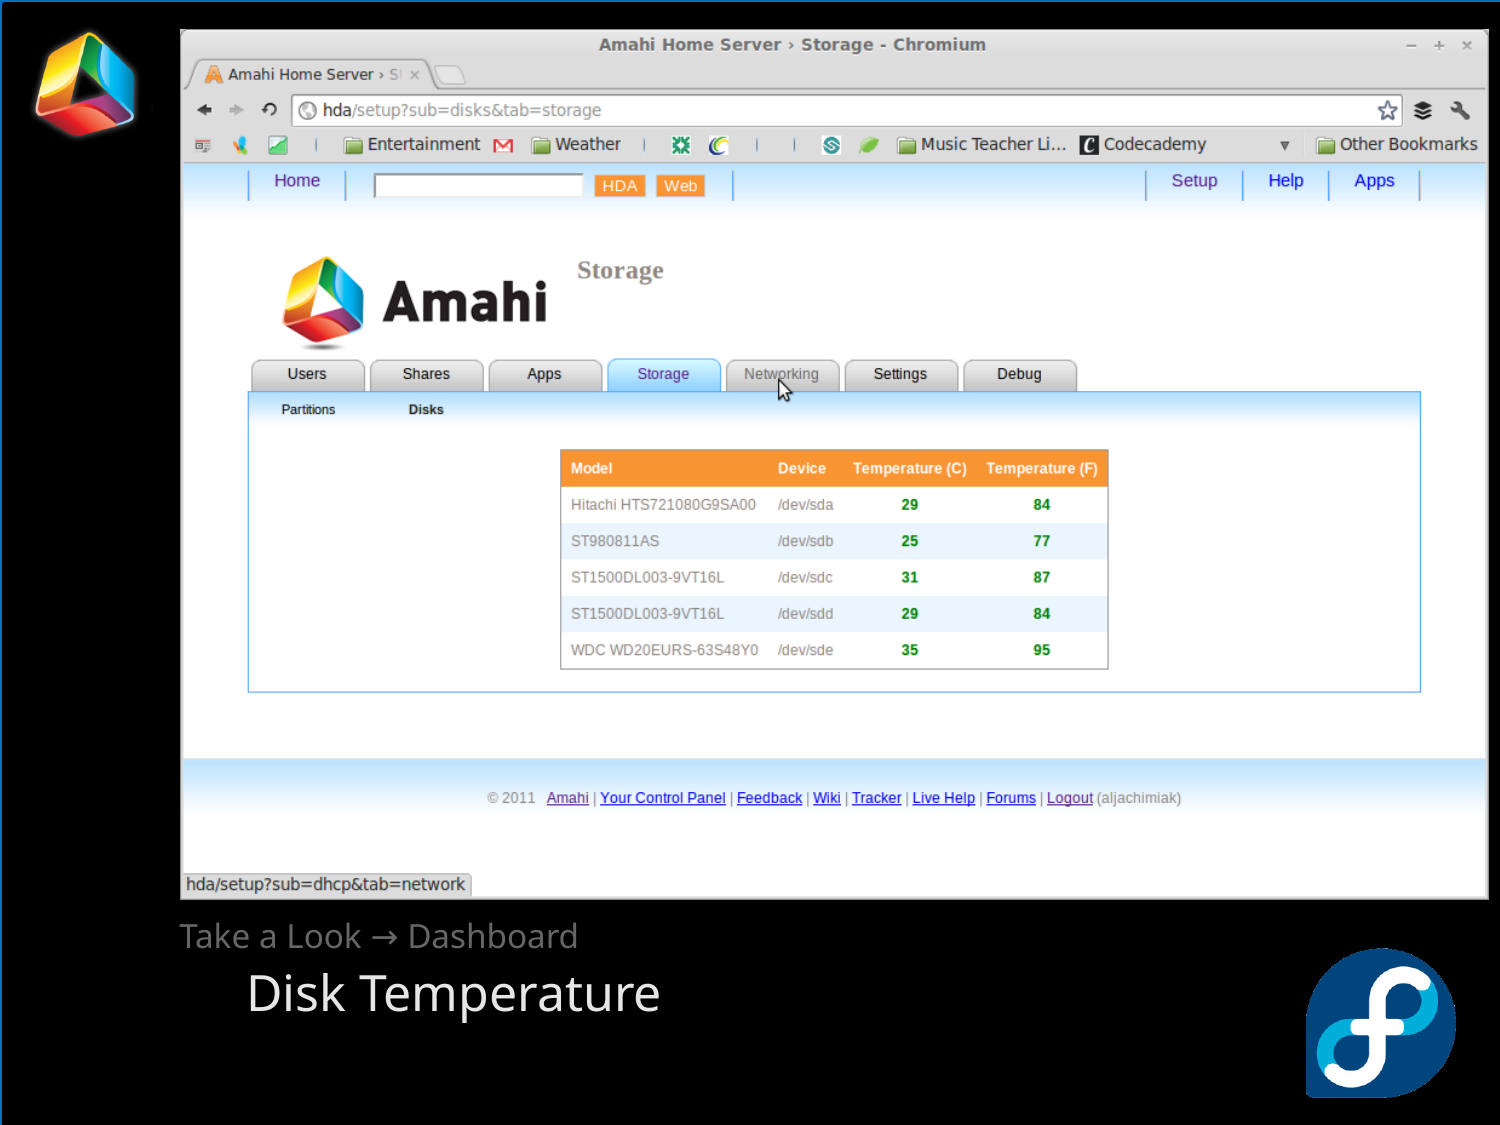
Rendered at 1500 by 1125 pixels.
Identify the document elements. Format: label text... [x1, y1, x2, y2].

text_box Take a Look → Dashboard Disk Temperature [156, 905, 1207, 1061]
picture [9, 26, 153, 158]
picture [1306, 948, 1456, 1099]
picture [180, 29, 1489, 901]
text_box [0, 0, 1500, 1125]
